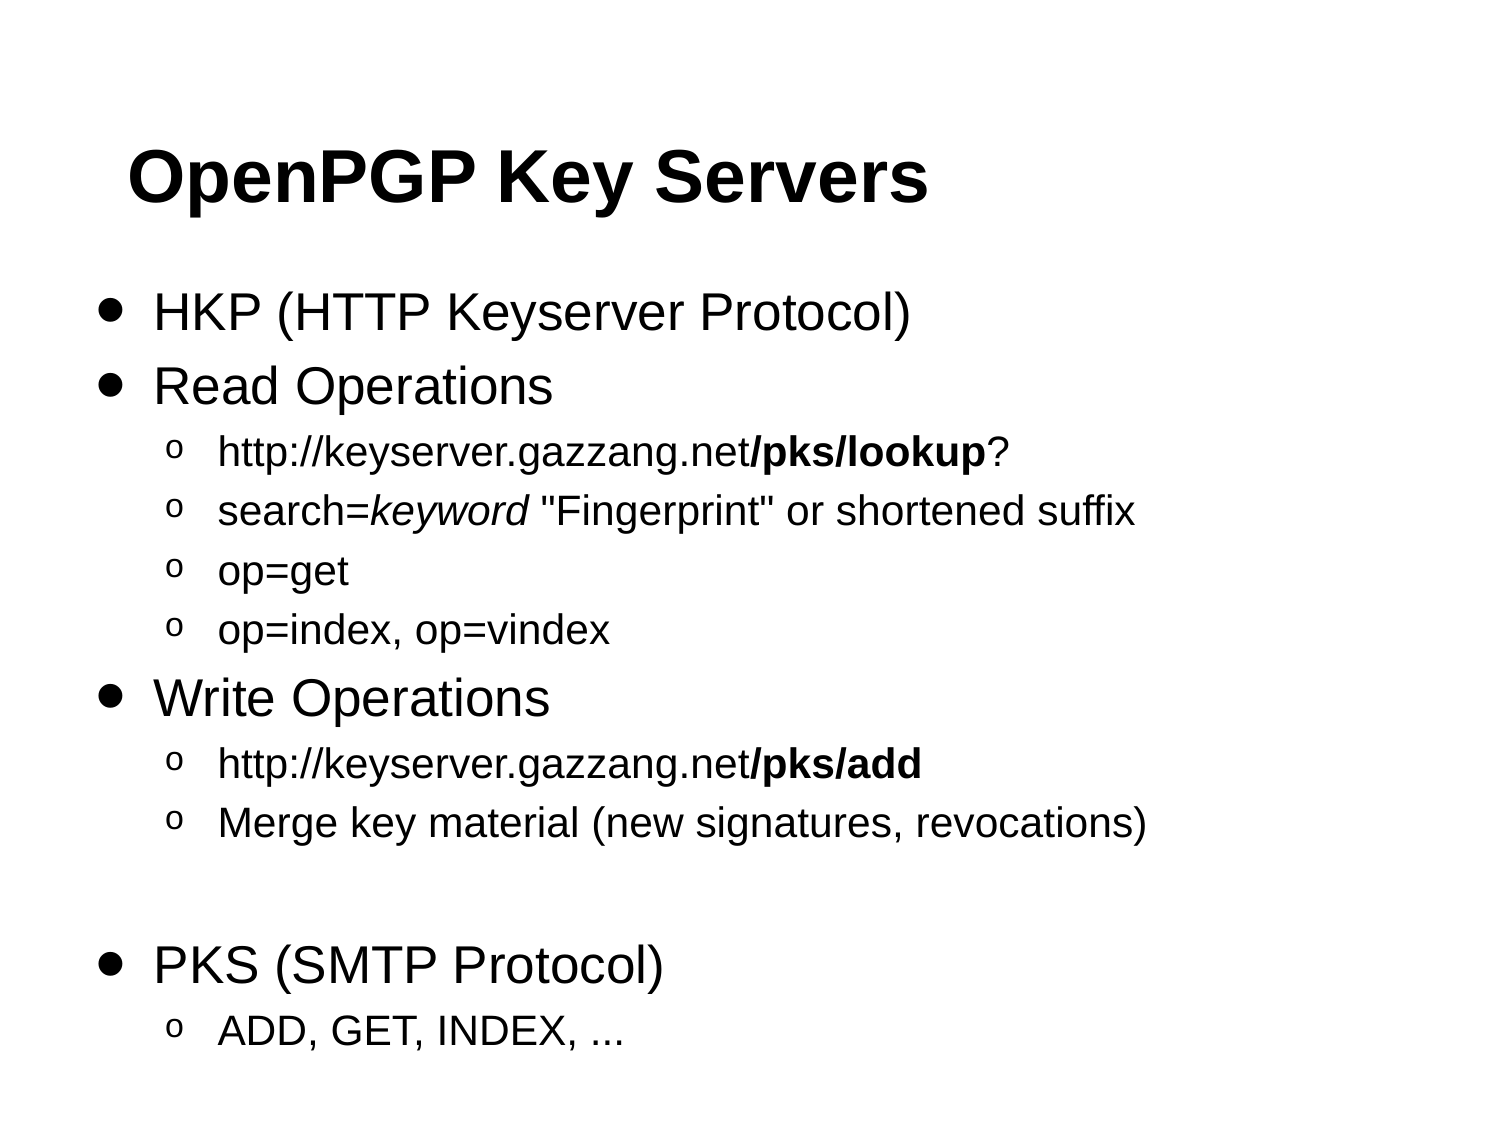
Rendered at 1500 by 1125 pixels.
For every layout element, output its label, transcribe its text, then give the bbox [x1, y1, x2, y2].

title OpenPGP Key Servers [75, 45, 1425, 233]
list HKP (HTTP Keyserver Protocol) Read Operations http://keyserver.gazzang.net/pks/lookup? search=keyword "Fingerprint" or shortened suffix op=get op=index, op=vindex Write Operations http://keyserver.gazzang.net/pks/add Merge key material (new signatures, revocations) PKS (SMTP Protocol) ADD, GET, INDEX, ... [75, 262, 1425, 1078]
